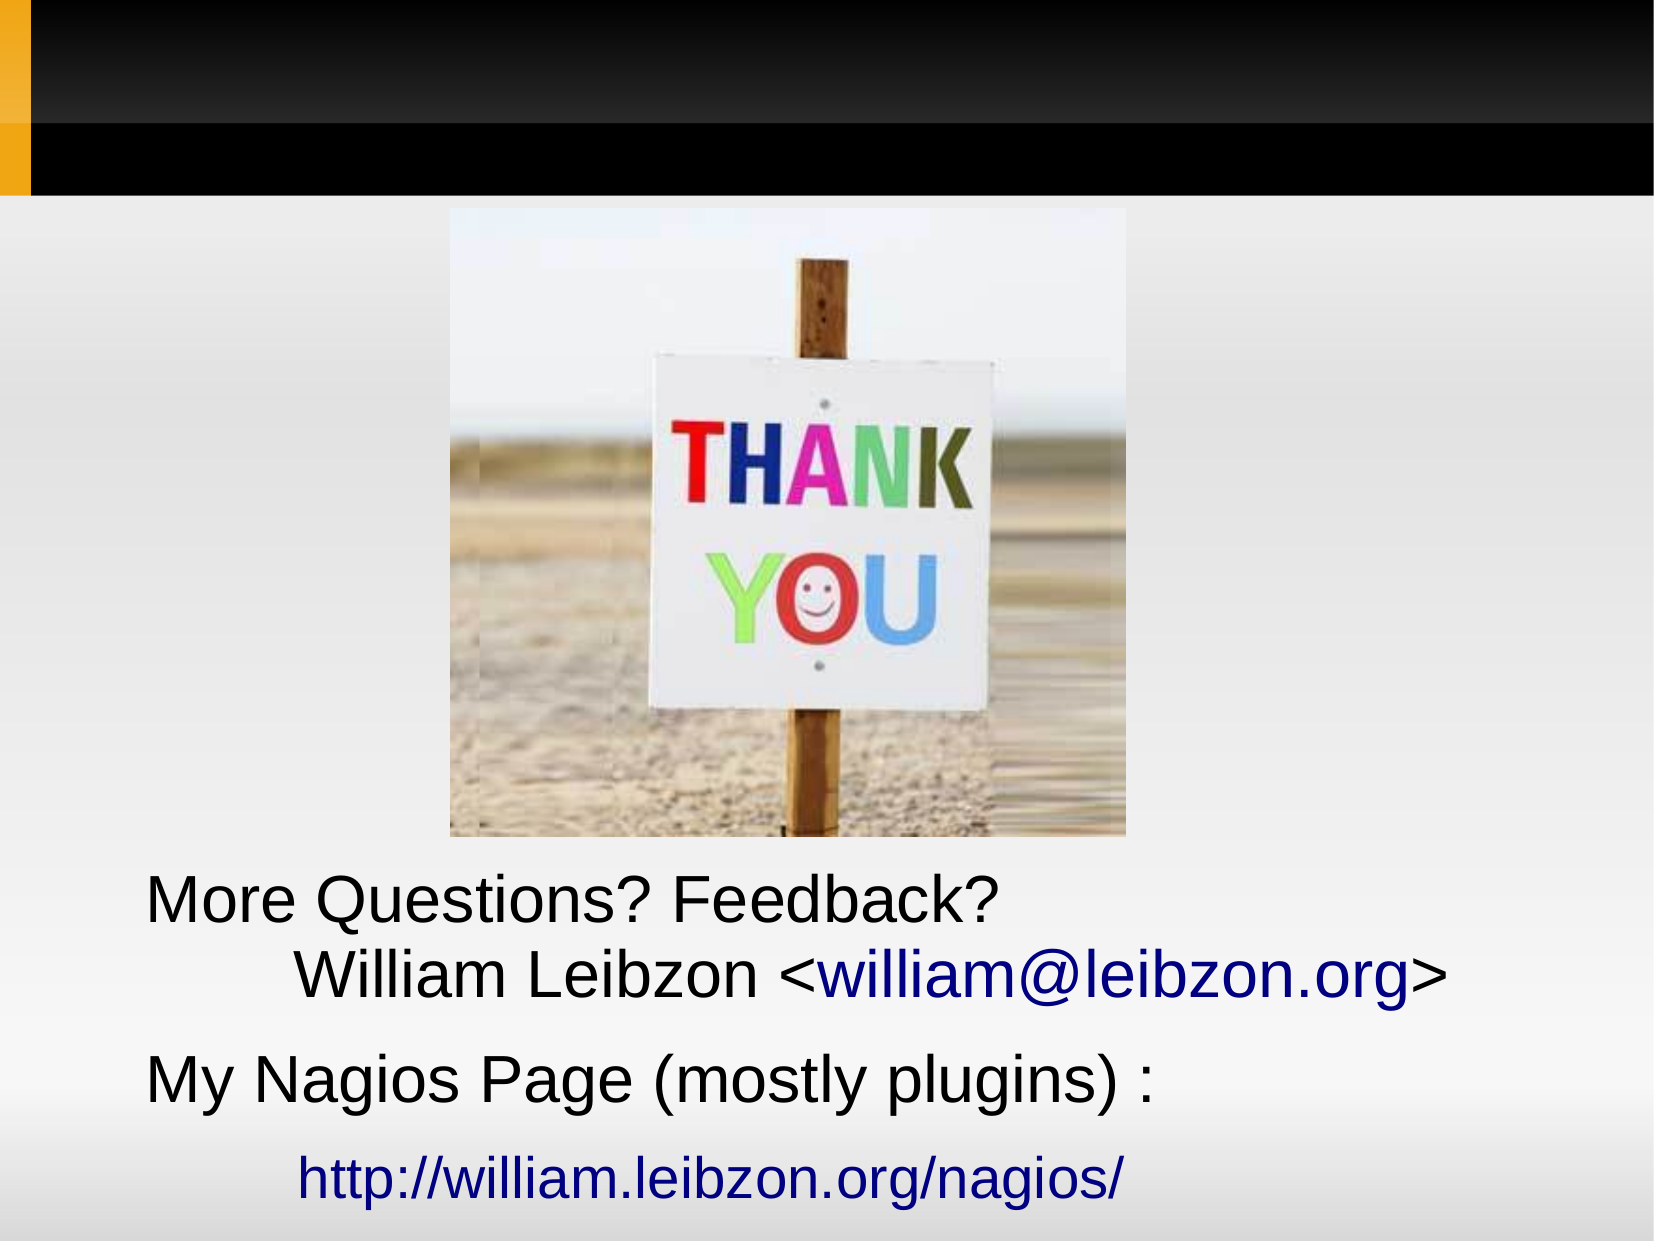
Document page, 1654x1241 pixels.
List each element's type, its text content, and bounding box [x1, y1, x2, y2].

list More Questions? Feedback? William Leibzon <william@leibzon.org> My Nagios Page (mostly plugins) : http://william.leibzon.org/nagios/ [75, 862, 1564, 1241]
picture [0, 0, 1654, 1241]
